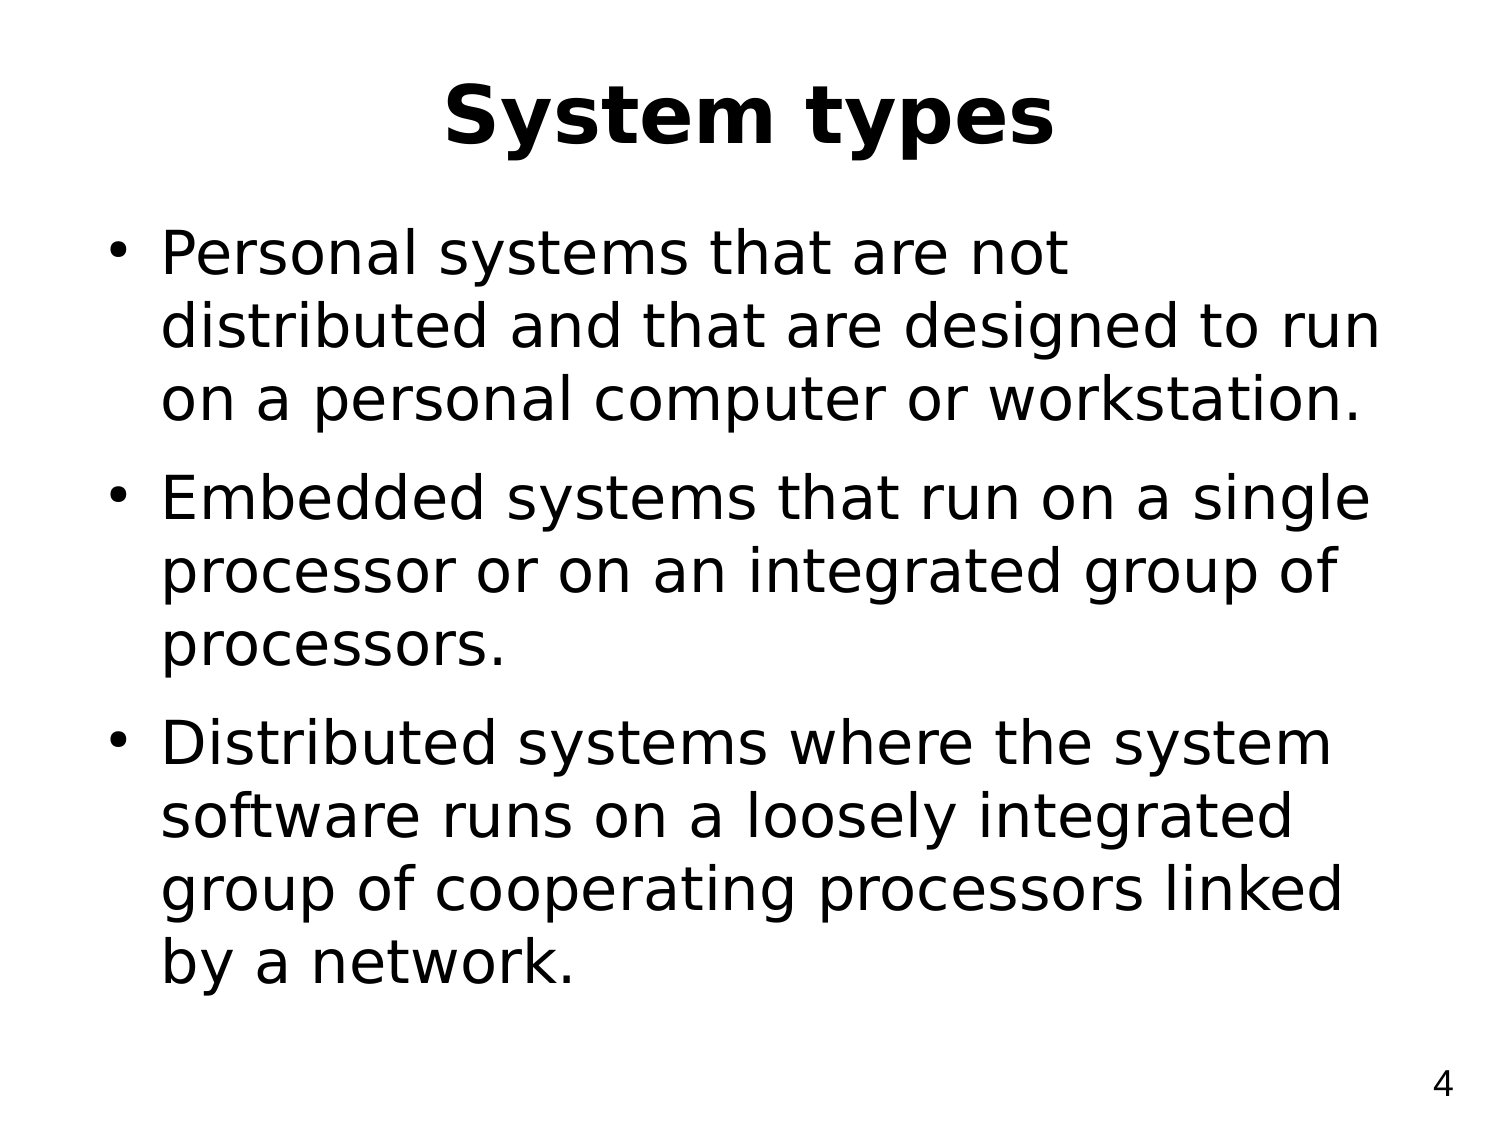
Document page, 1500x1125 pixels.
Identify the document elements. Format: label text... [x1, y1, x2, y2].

title System types [75, 44, 1425, 177]
list Personal systems that are not distributed and that are designed to run on a personal computer or workstation. Embedded systems that run on a single processor or on an integrated group of processors. Distributed systems where the system software runs on a loosely integrated group of cooperating processors linked by a network. [75, 206, 1425, 1093]
